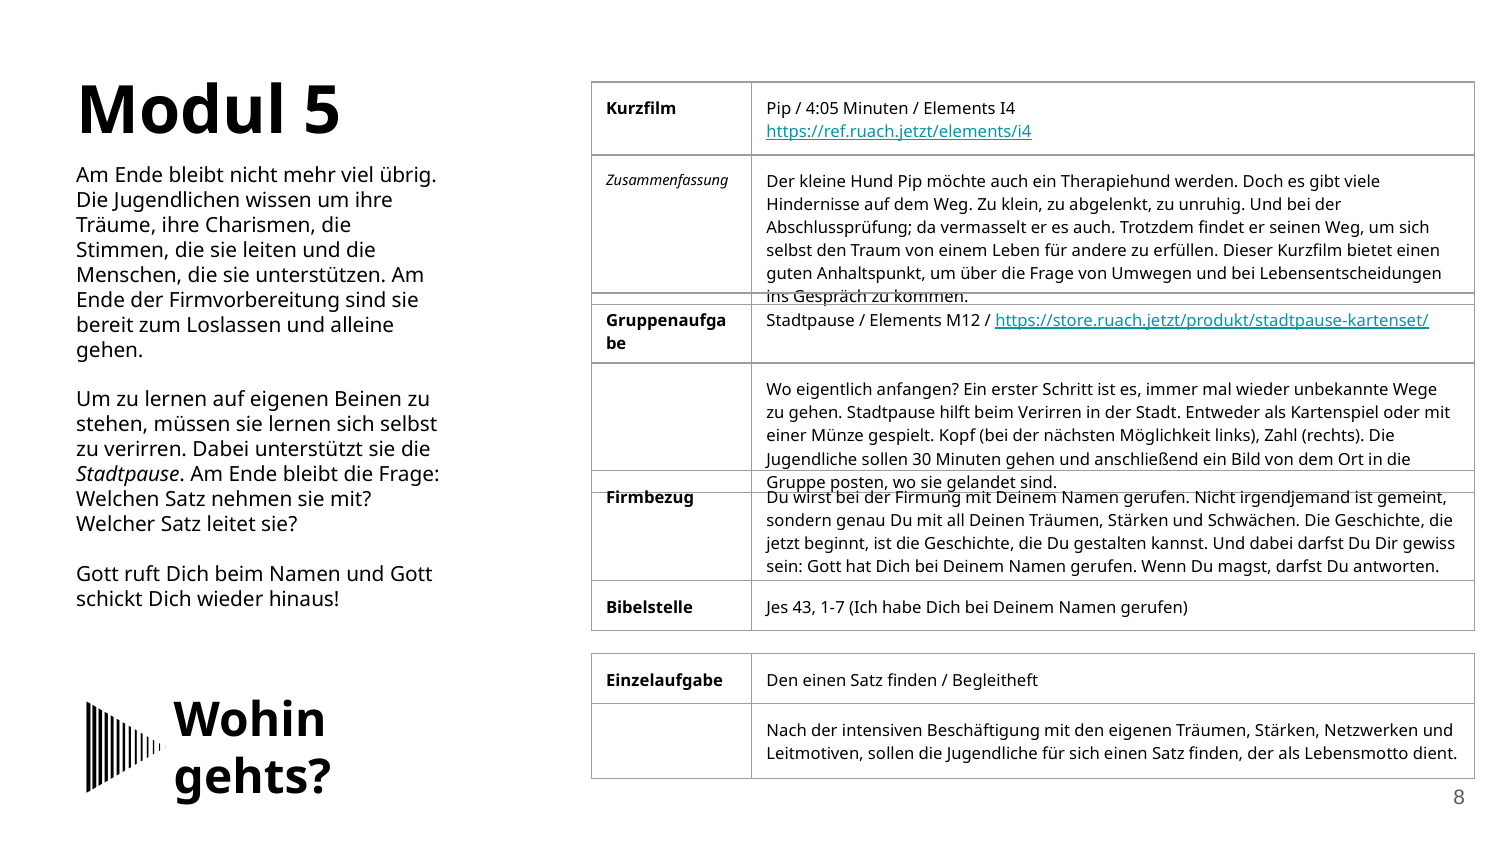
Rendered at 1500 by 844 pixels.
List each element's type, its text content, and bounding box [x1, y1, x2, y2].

table_header Kurzfilm [592, 83, 751, 154]
text_box Wohin gehts? [209, 673, 487, 819]
table_header Gruppenaufgabe [592, 294, 751, 362]
table_header Pip / 4:05 Minuten / Elements I4 https://ref.ruach.jetzt/elements/i4 [752, 83, 1474, 154]
table_header Einzelaufgabe [592, 654, 751, 703]
text_box Modul 5 [61, 51, 554, 162]
table_cell Der kleine Hund Pip möchte auch ein Therapiehund werden. Doch es gibt viele Hindernisse auf dem Weg. Zu klein, zu abgelenkt, zu unruhig. Und bei der Abschlussprüfung; da vermasselt er es auch. Trotzdem findet er seinen Weg, um sich selbst den Traum von einem Leben für andere zu erfüllen. Dieser Kurzfilm bietet einen guten Anhaltspunkt, um über die Frage von Umwegen und bei Lebensentscheidungen ins Gespräch zu kommen. [752, 156, 1474, 292]
table_header Den einen Satz finden / Begleitheft [752, 654, 1474, 703]
picture [43, 664, 209, 830]
table_header Stadtpause / Elements M12 / https://store.ruach.jetzt/produkt/stadtpause-kartenset/ [752, 294, 1474, 362]
text_box Am Ende bleibt nicht mehr viel übrig. Die Jugendlichen wissen um ihre Träume, ihre Charismen, die Stimmen, die sie leiten und die Menschen, die sie unterstützen. Am Ende der Firmvorbereitung sind sie bereit zum Loslassen und alleine gehen. Um zu lernen auf eigenen Beinen zu stehen, müssen sie lernen sich selbst zu verirren. Dabei unterstützt sie die Stadtpause. Am Ende bleibt die Frage: Welchen Satz nehmen sie mit? Welcher Satz leitet sie? Gott ruft Dich beim Namen und Gott schickt Dich wieder hinaus! [61, 146, 465, 676]
table_cell Nach der intensiven Beschäftigung mit den eigenen Träumen, Stärken, Netzwerken und Leitmotiven, sollen die Jugendliche für sich einen Satz finden, der als Lebensmotto dient. [752, 704, 1474, 778]
table_header Firmbezug [592, 471, 751, 580]
table_header Jes 43, 1-7 (Ich habe Dich bei Deinem Namen gerufen) [752, 581, 1474, 630]
table_cell Wo eigentlich anfangen? Ein erster Schritt ist es, immer mal wieder unbekannte Wege zu gehen. Stadtpause hilft beim Verirren in der Stadt. Entweder als Kartenspiel oder mit einer Münze gespielt. Kopf (bei der nächsten Möglichkeit links), Zahl (rechts). Die Jugendliche sollen 30 Minuten gehen und anschließend ein Bild von dem Ort in die Gruppe posten, wo sie gelandet sind. [752, 364, 1474, 470]
table_cell [592, 364, 751, 470]
table_header Du wirst bei der Firmung mit Deinem Namen gerufen. Nicht irgendjemand ist gemeint, sondern genau Du mit all Deinen Träumen, Stärken und Schwächen. Die Geschichte, die jetzt beginnt, ist die Geschichte, die Du gestalten kannst. Und dabei darfst Du Dir gewiss sein: Gott hat Dich bei Deinem Namen gerufen. Wenn Du magst, darfst Du antworten. [752, 471, 1474, 580]
table_cell [592, 704, 751, 778]
slide_number <number> [1389, 764, 1480, 830]
table_header Bibelstelle [592, 581, 751, 630]
table_cell Zusammenfassung [592, 156, 751, 292]
